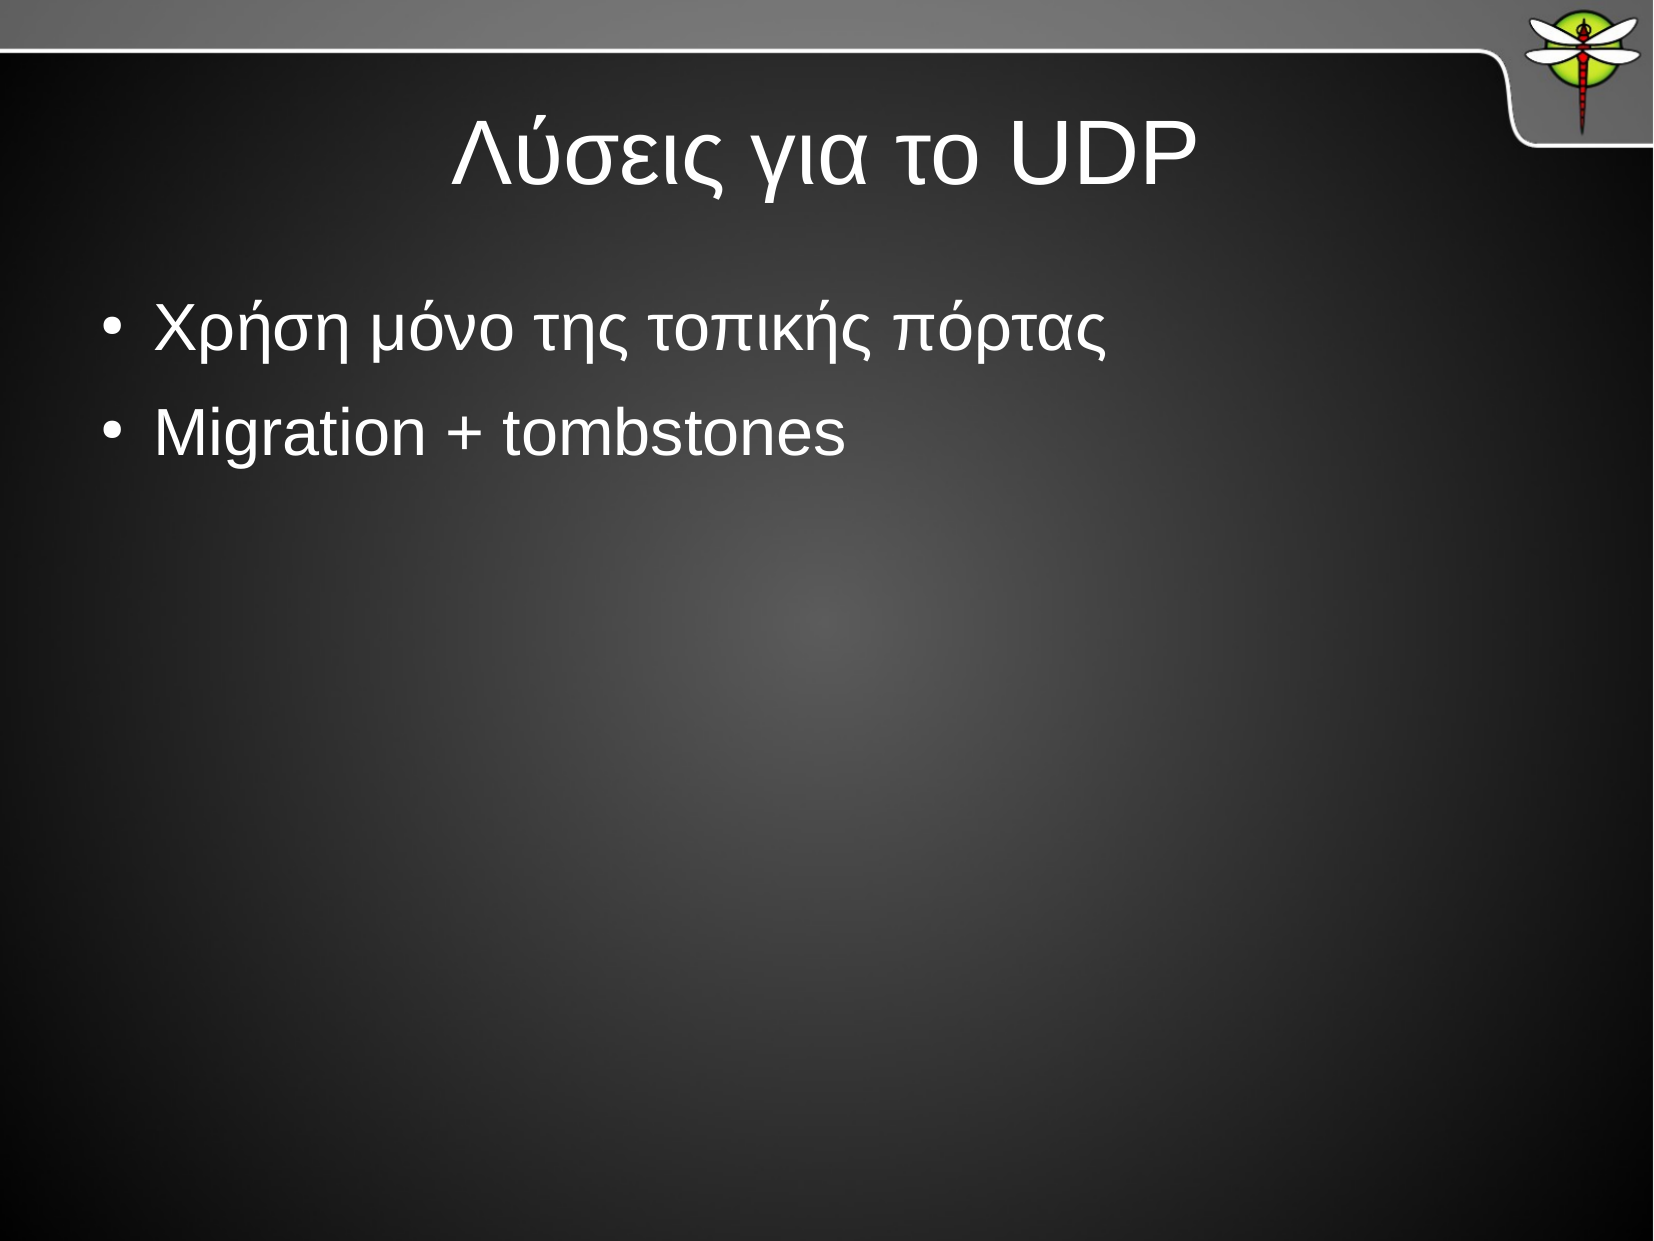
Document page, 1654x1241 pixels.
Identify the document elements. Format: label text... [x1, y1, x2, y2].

title Λύσεις για το UDP [82, 49, 1571, 257]
picture [0, 0, 1654, 1241]
list Χρήση μόνο της τοπικής πόρτας Migration + tombstones [82, 290, 1571, 1109]
